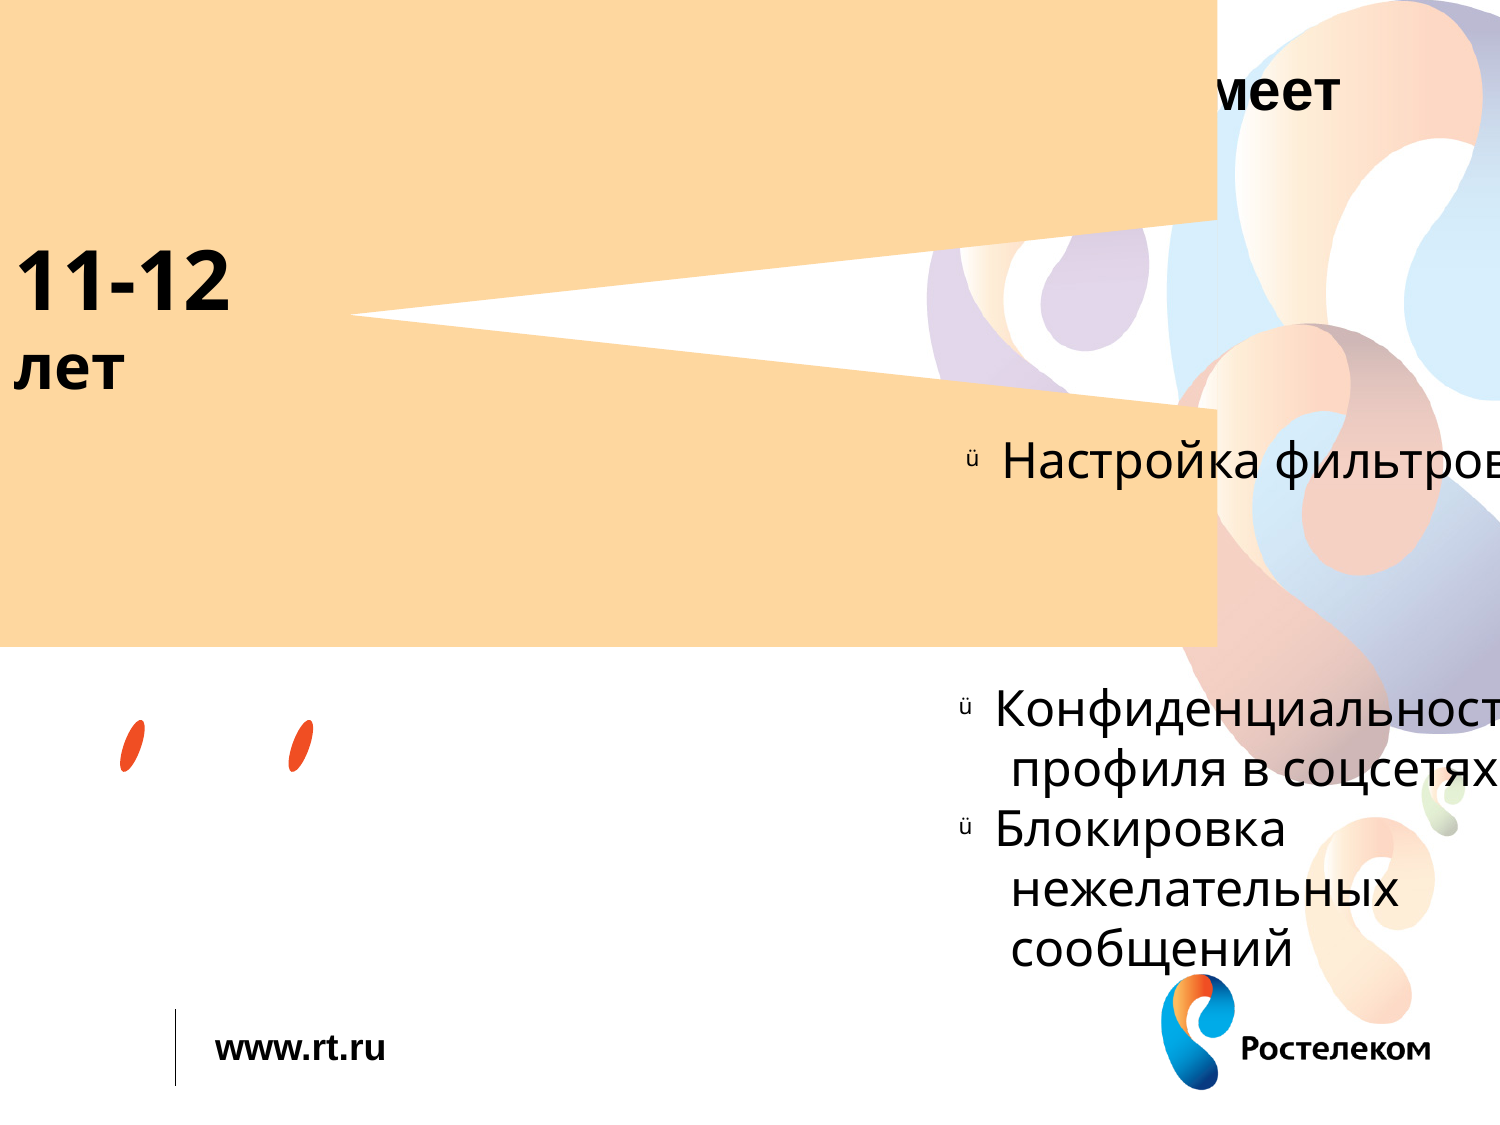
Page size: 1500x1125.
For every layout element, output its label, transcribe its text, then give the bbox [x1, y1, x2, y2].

text_box 11-12 лет [0, 0, 1218, 647]
text_box Настройка фильтров [950, 420, 1500, 496]
picture [1218, 0, 1500, 420]
title Какими средствами онлайн-защиты умеет пользоваться ребенок? [1218, 45, 1425, 185]
text_box [288, 720, 314, 772]
picture [926, 496, 1500, 1125]
text_box [120, 720, 145, 772]
picture [926, 221, 1217, 409]
text_box Конфиденциальность профиля в соцсетях Блокировка нежелательных сообщений [943, 668, 1500, 984]
